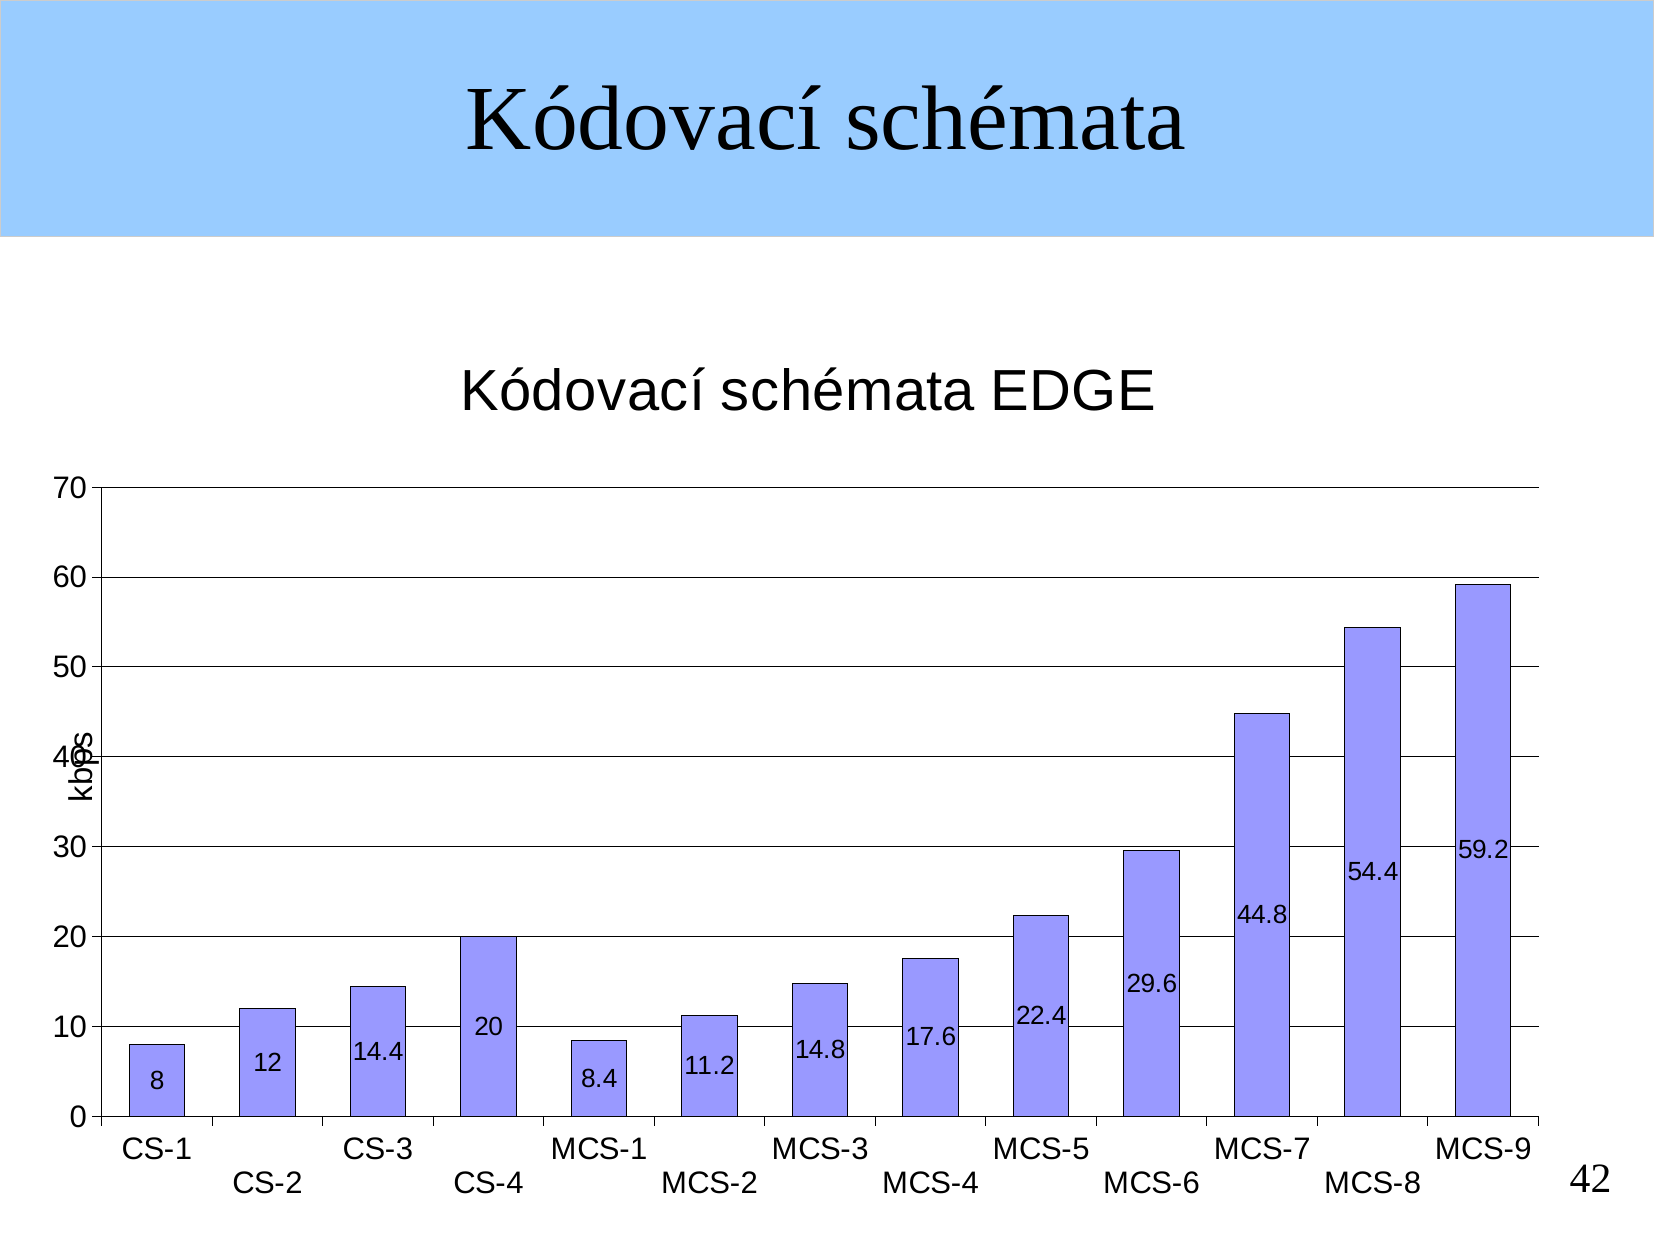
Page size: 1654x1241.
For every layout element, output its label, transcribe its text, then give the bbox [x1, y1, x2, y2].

title Kódovací schémata [0, 0, 1654, 237]
chart [21, 323, 1570, 1218]
